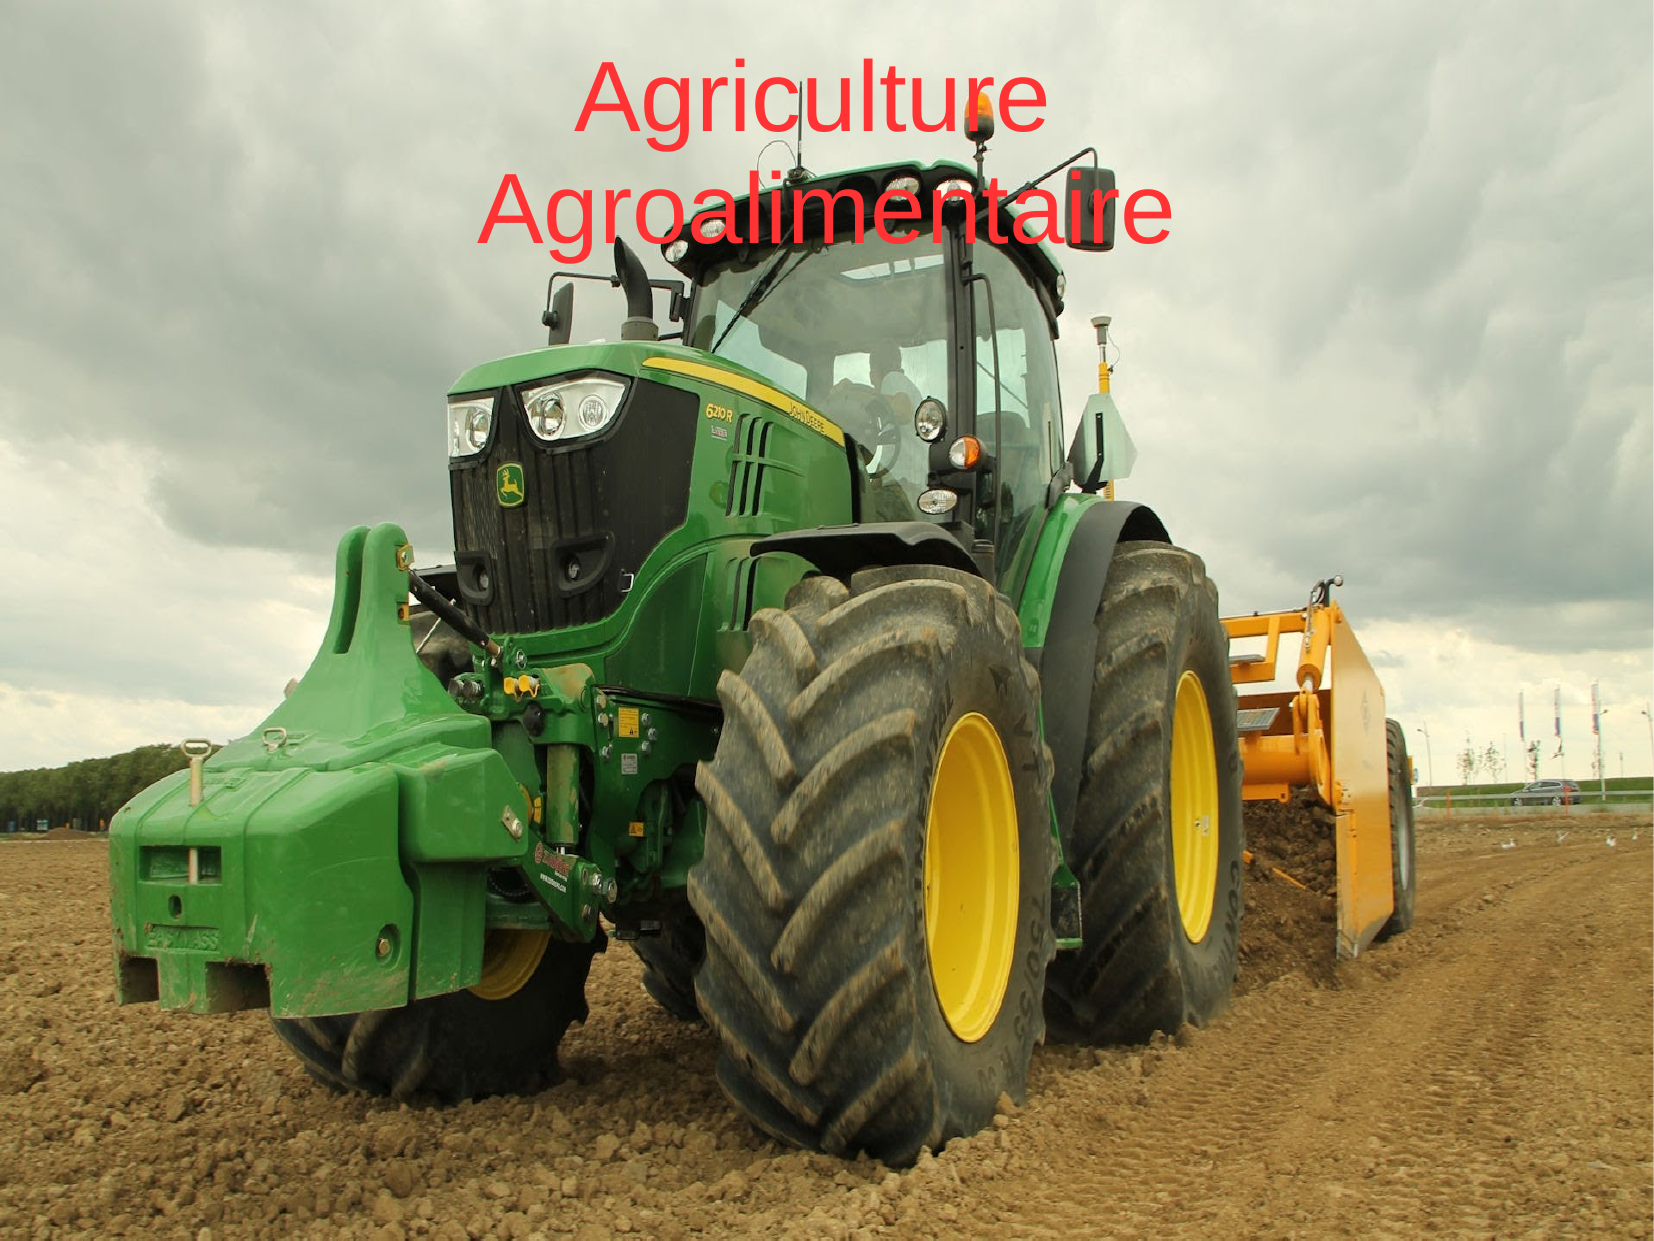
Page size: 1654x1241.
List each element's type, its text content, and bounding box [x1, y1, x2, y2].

title Agriculture Agroalimentaire [82, 41, 1571, 265]
picture [0, 0, 1654, 1241]
